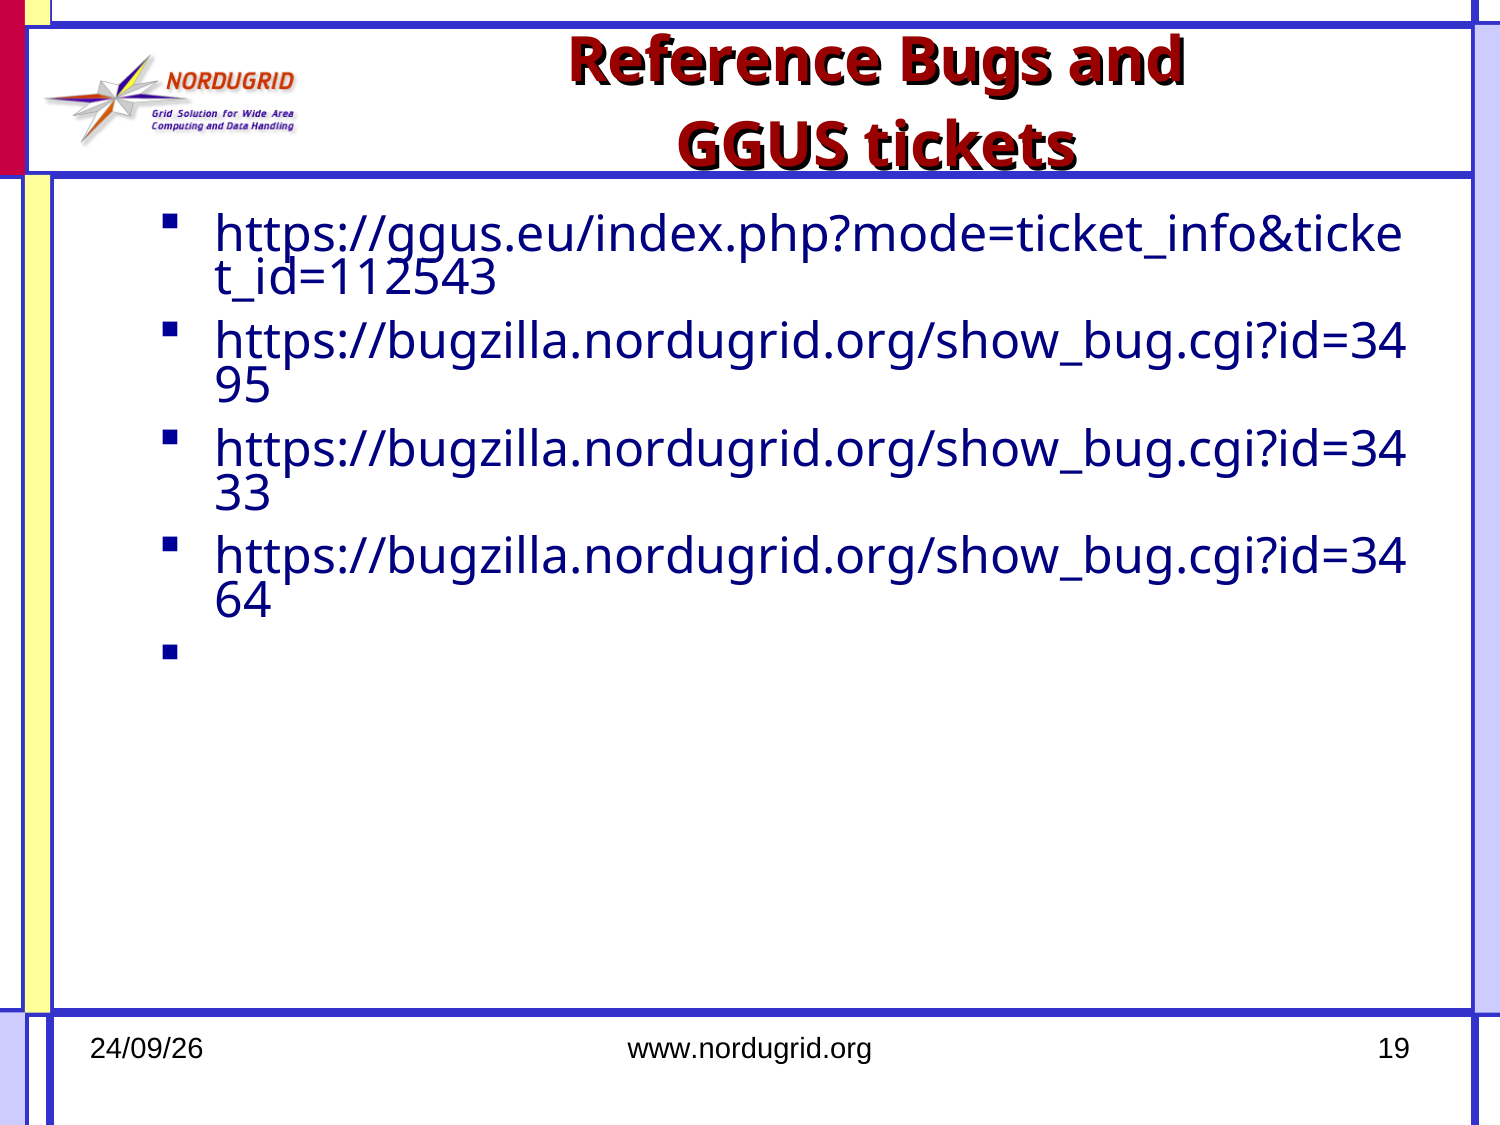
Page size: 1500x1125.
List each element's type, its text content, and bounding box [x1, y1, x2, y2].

picture [40, 49, 301, 148]
title Reference Bugs and GGUS tickets [324, 9, 1428, 191]
list https://ggus.eu/index.php?mode=ticket_info&ticket_id=112543 https://bugzilla.nordugrid.org/show_bug.cgi?id=3495 https://bugzilla.nordugrid.org/show_bug.cgi?id=3433 https://bugzilla.nordugrid.org/show_bug.cgi?id=3464 [87, 200, 1426, 1016]
